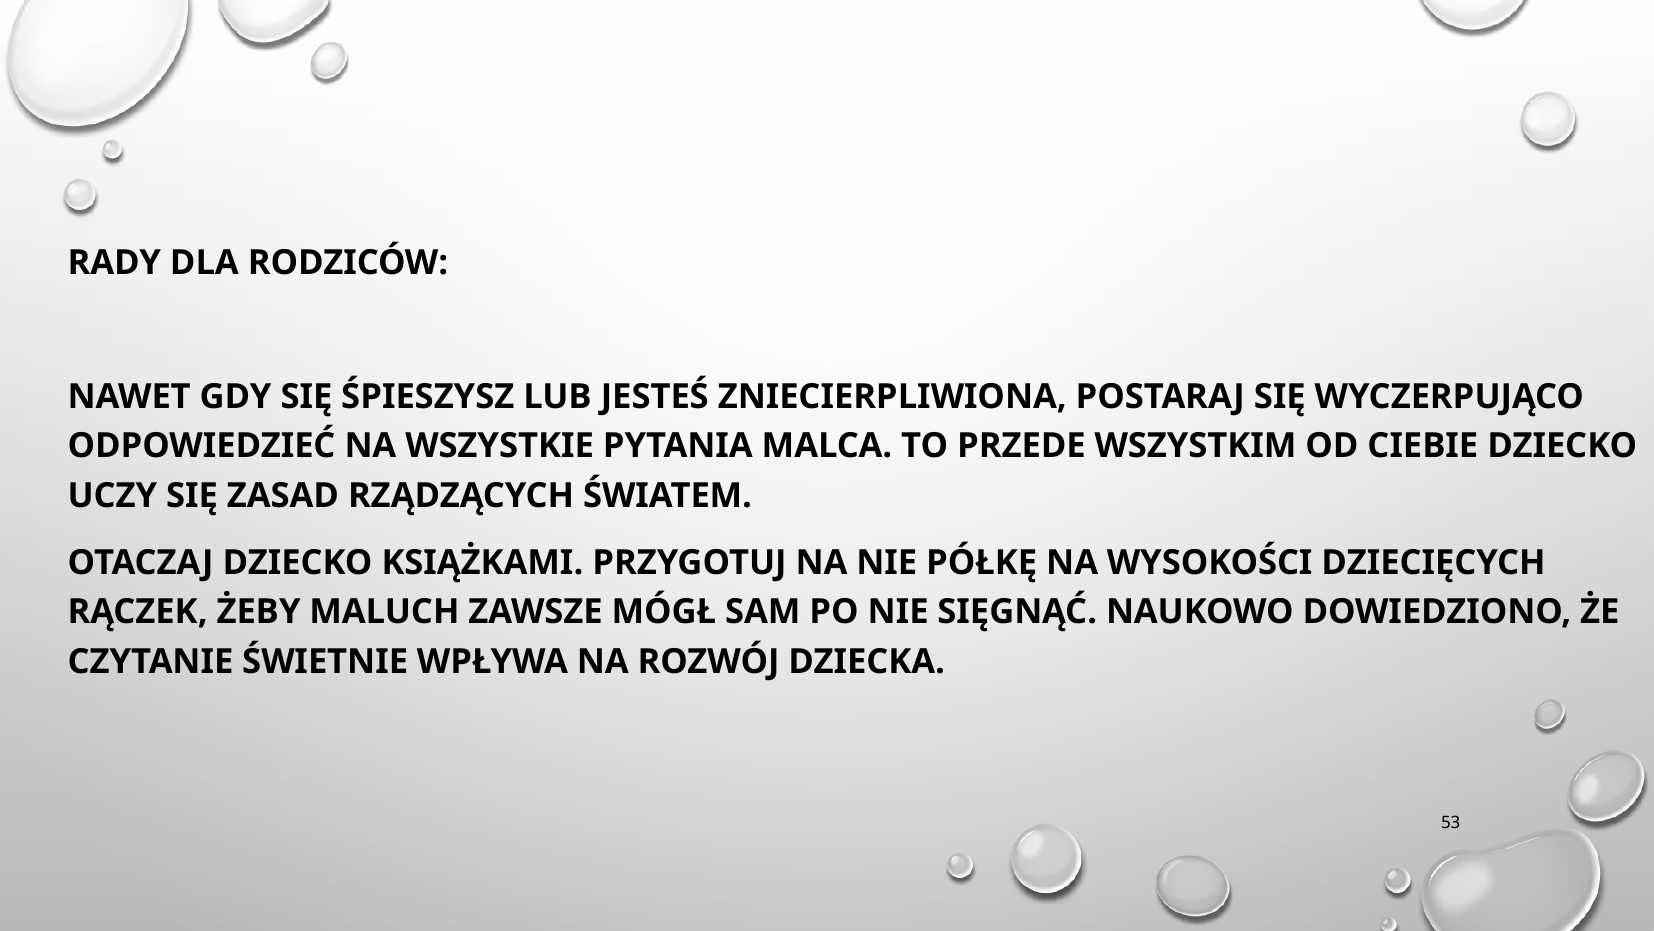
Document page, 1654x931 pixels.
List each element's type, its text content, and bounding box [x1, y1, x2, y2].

text_box [1426, 798, 1530, 848]
list Rady dla rodziców: Nawet gdy się śpieszysz lub jesteś zniecierpliwiona, postaraj się wyczerpująco odpowiedzieć na wszystkie pytania malca. To przede wszystkim od Ciebie dziecko uczy się zasad rządzących światem. Otaczaj dziecko książkami. Przygotuj na nie półkę na wysokości dziecięcych rączek, żeby maluch zawsze mógł sam po nie sięgnąć. Naukowo dowiedziono, że czytanie świetnie wpływa na rozwój dziecka. [52, 224, 1654, 764]
